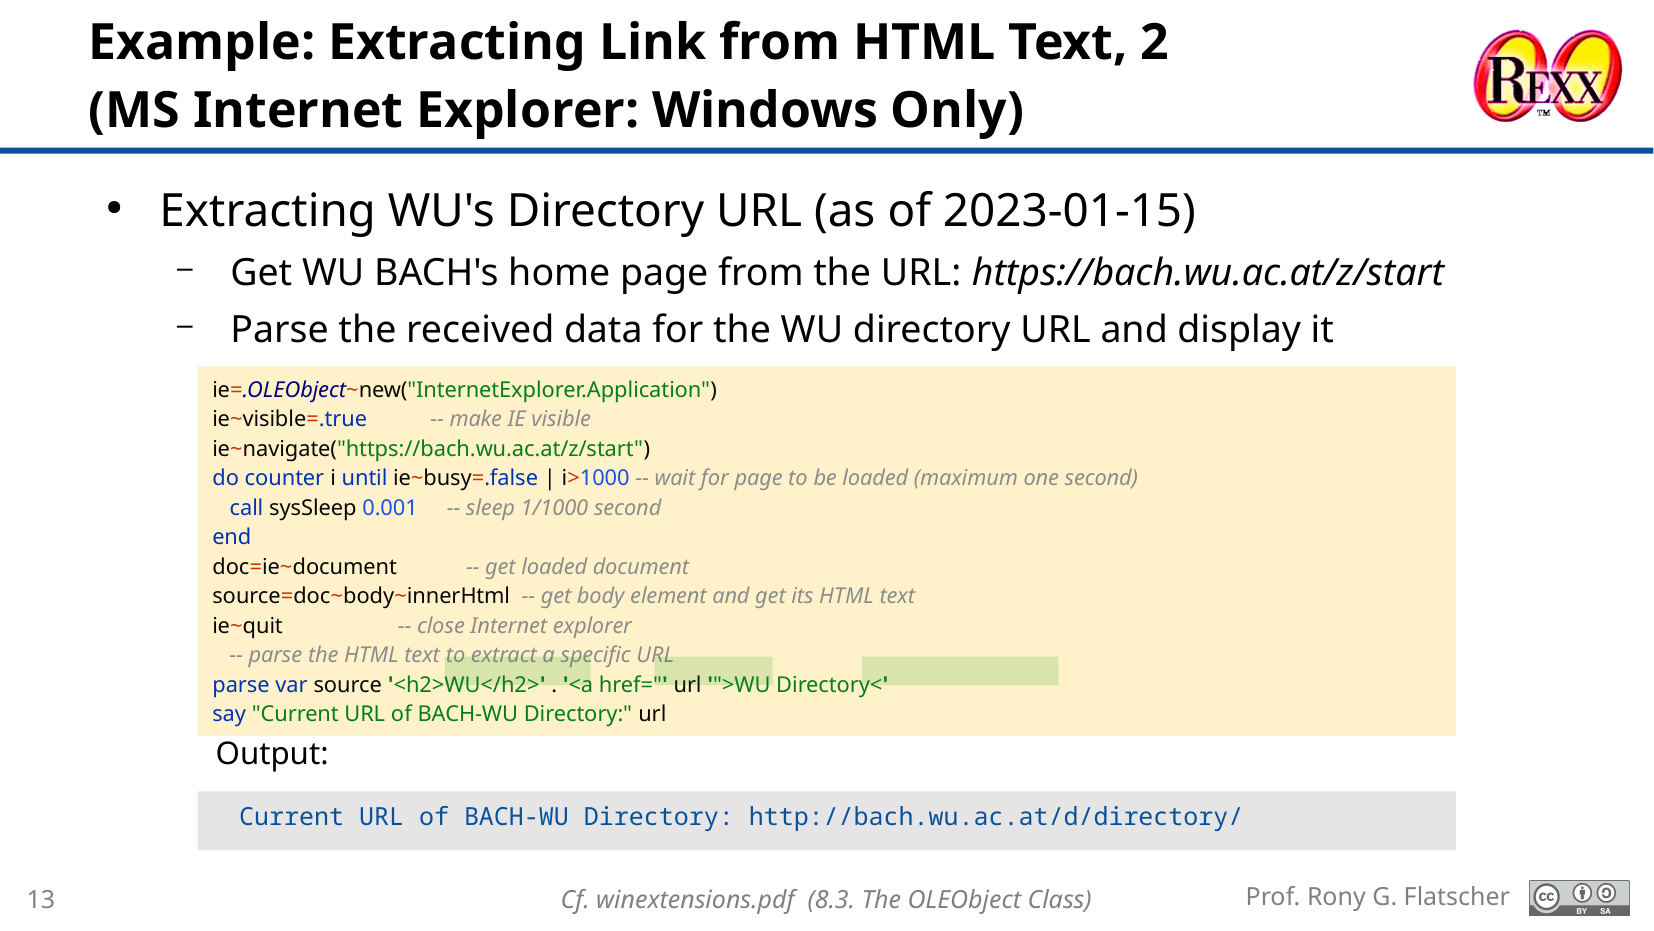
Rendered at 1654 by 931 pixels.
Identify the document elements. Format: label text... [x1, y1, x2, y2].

text_box Cf. winextensions.pdf (8.3. The OLEObject Class) [0, 874, 1654, 922]
text_box [862, 656, 1059, 686]
text_box ie=.OLEObject~new("InternetExplorer.Application") ie~visible=.true -- make IE visible ie~navigate("https://bach.wu.ac.at/z/start") do counter i until ie~busy=.false | i>1000 -- wait for page to be loaded (maximum one second) call sysSleep 0.001 -- sleep 1/1000 second end doc=ie~document -- get loaded document source=doc~body~innerHtml -- get body element and get its HTML text ie~quit -- close Internet explorer -- parse the HTML text to extract a specific URL parse var source '<h2>WU</h2>' . '<a href="' url '">WU Directory<' say "Current URL of BACH-WU Directory:" url [197, 366, 1457, 721]
text_box Current URL of BACH-WU Directory: http://bach.wu.ac.at/d/directory/ [197, 791, 1457, 851]
list Extracting WU's Directory URL (as of 2023-01-15) Get WU BACH's home page from the URL: https://bach.wu.ac.at/z/start Parse the received data for the WU directory URL and display it [88, 177, 1584, 857]
text_box [654, 656, 773, 686]
title Example: Extracting Link from HTML Text, 2 (MS Internet Explorer: Windows Only) [29, 0, 1654, 148]
text_box Output: [200, 723, 367, 780]
text_box [444, 656, 591, 686]
